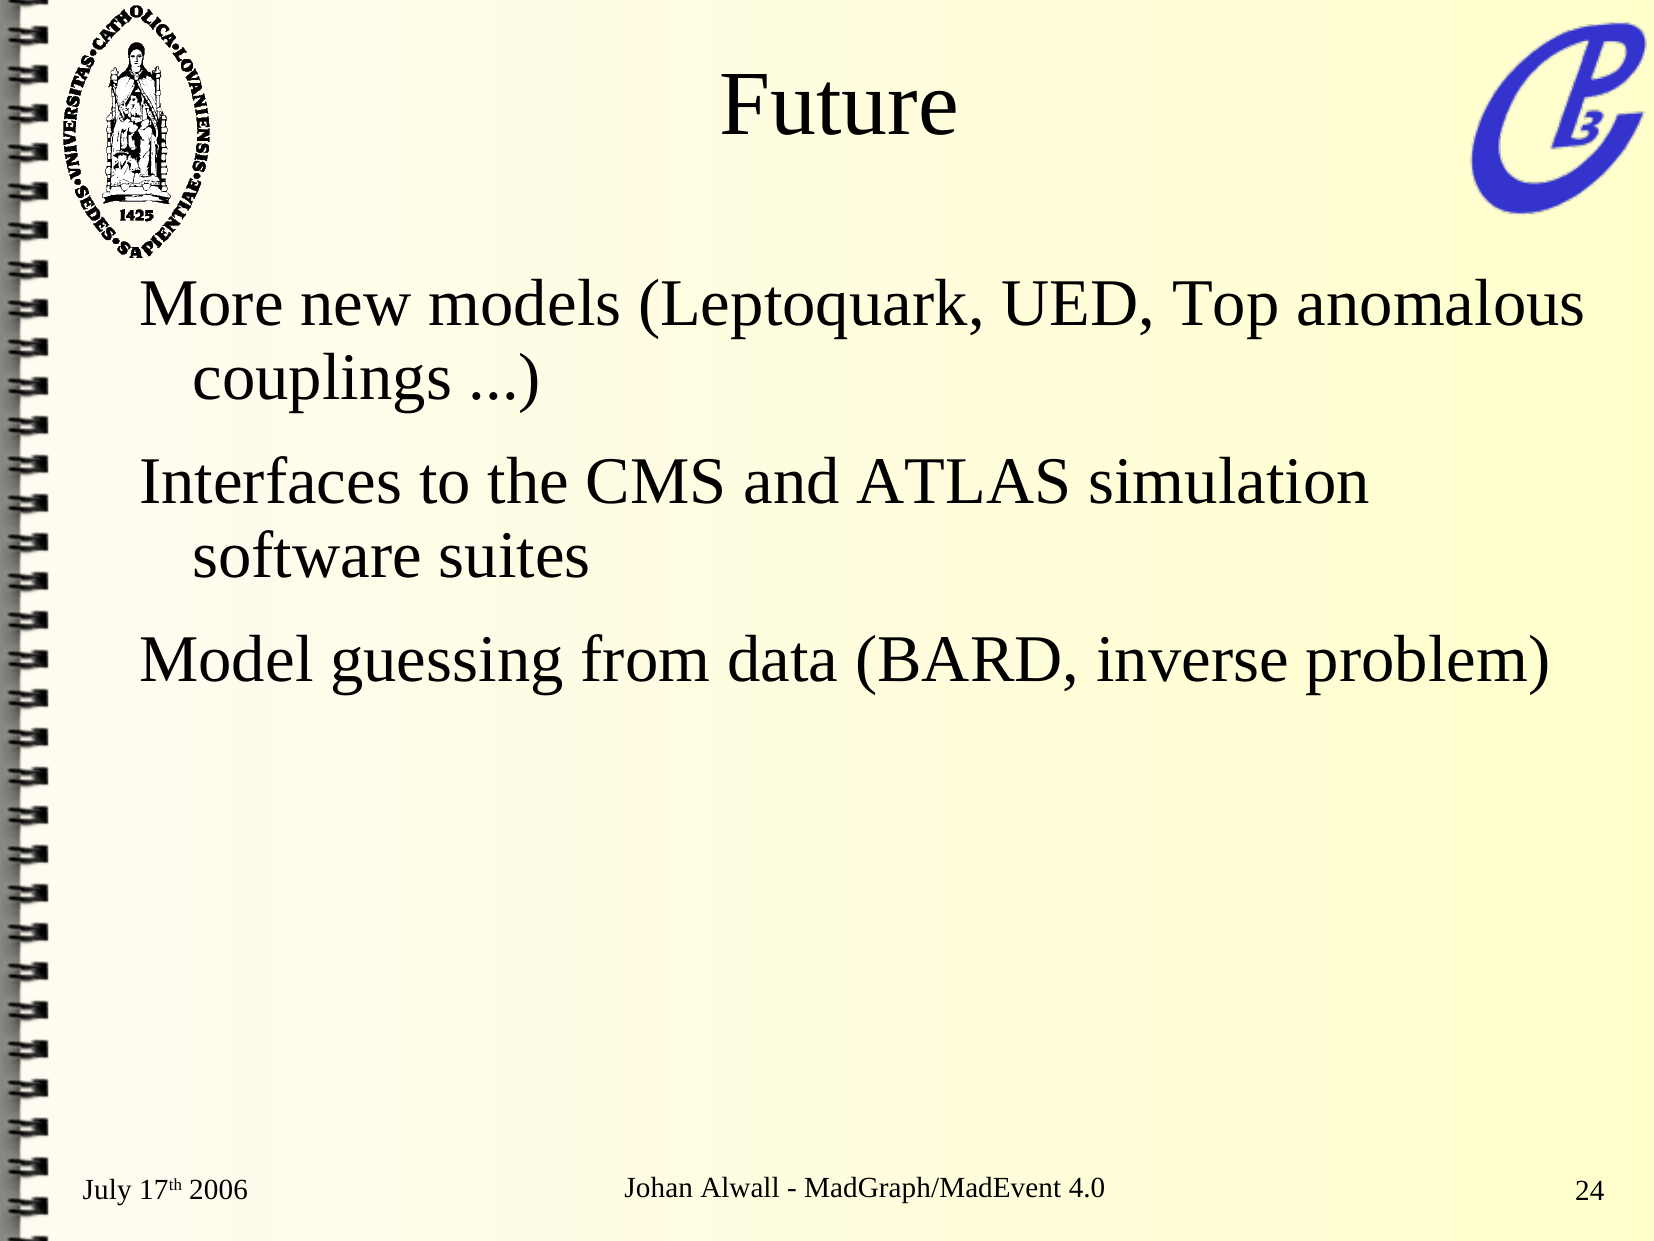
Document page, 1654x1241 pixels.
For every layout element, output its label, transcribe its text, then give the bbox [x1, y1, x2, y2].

picture [1467, 14, 1654, 216]
list More new models (Leptoquark, UED, Top anomalous couplings ...) Interfaces to the CMS and ATLAS simulation software suites Model guessing from data (BARD, inverse problem) [121, 266, 1603, 905]
picture [0, 0, 1654, 1241]
title Future [234, 0, 1445, 208]
